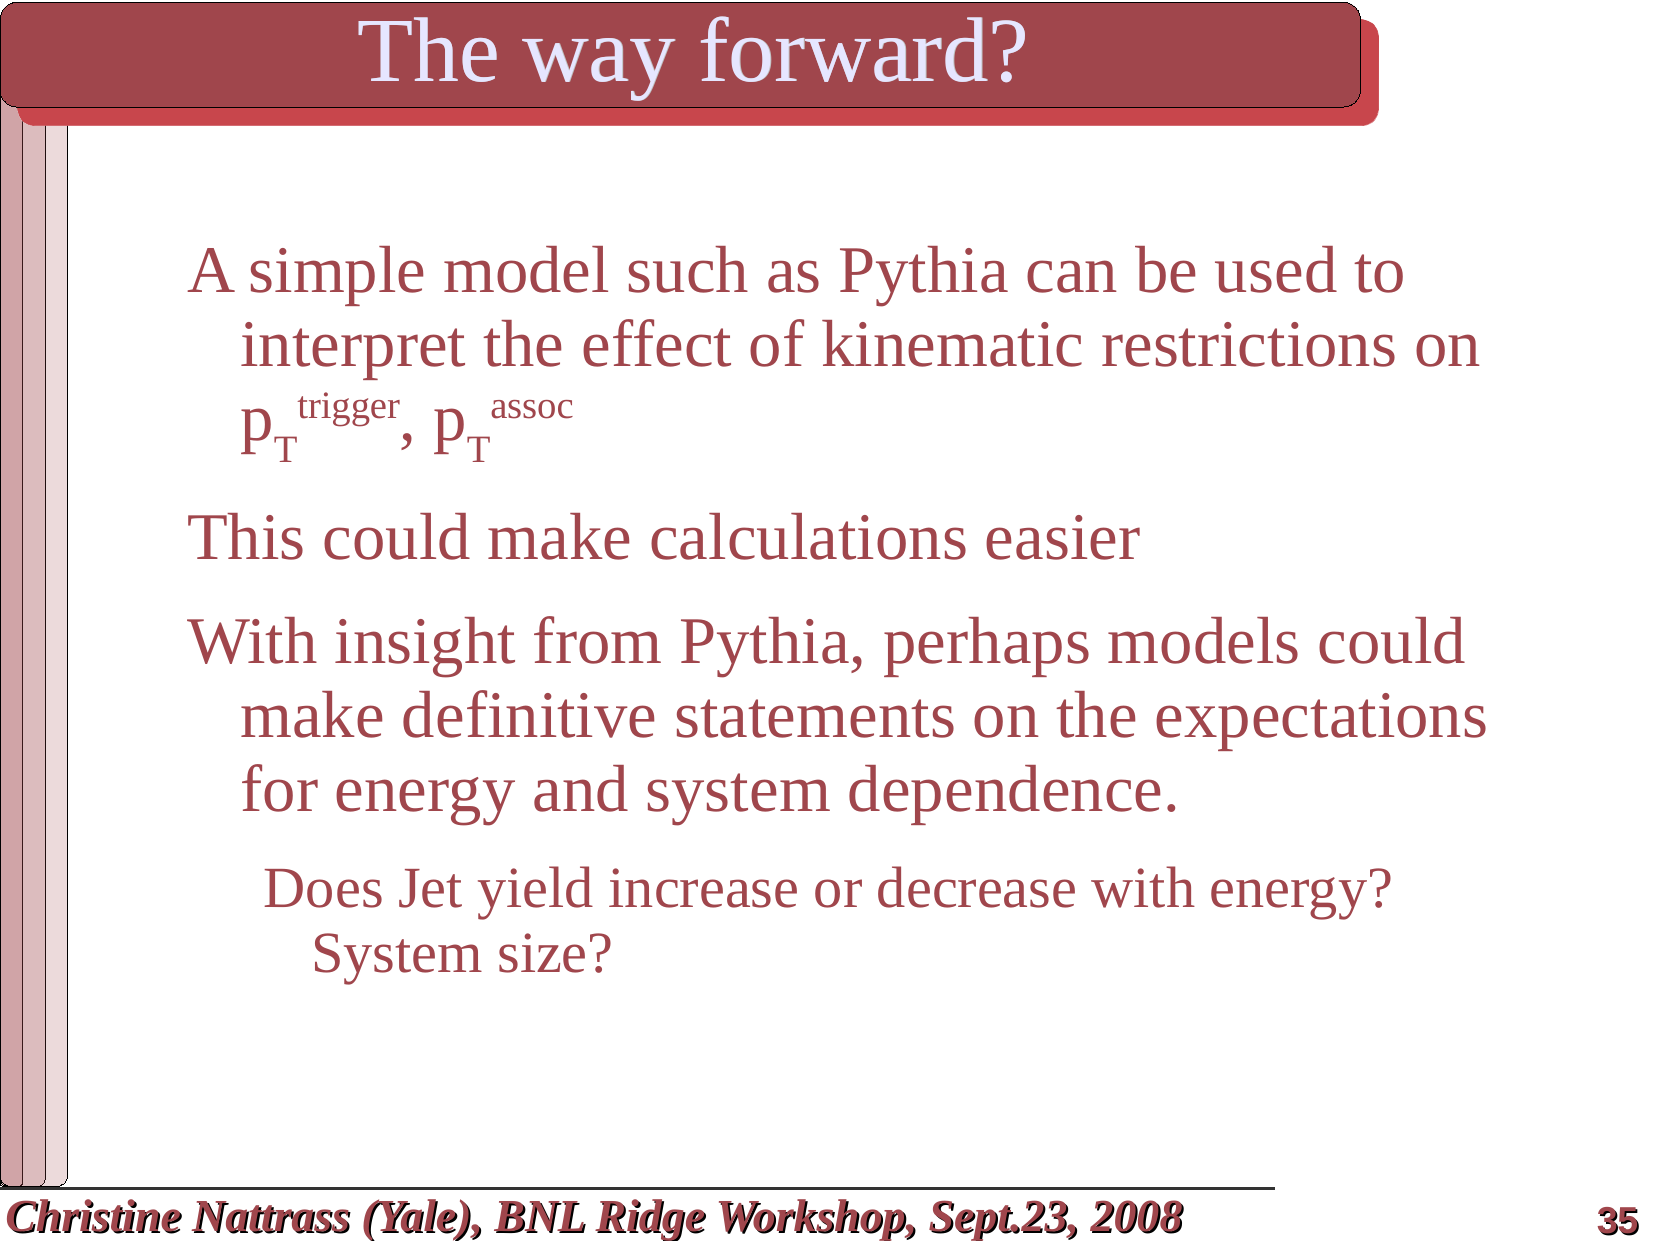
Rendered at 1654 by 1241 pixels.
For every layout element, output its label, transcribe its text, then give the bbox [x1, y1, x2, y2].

title The way forward? [0, 0, 1388, 102]
list A simple model such as Pythia can be used to interpret the effect of kinematic restrictions on pTtrigger, pTassoc This could make calculations easier With insight from Pythia, perhaps models could make definitive statements on the expectations for energy and system dependence. Does Jet yield increase or decrease with energy? System size? [169, 232, 1557, 1177]
